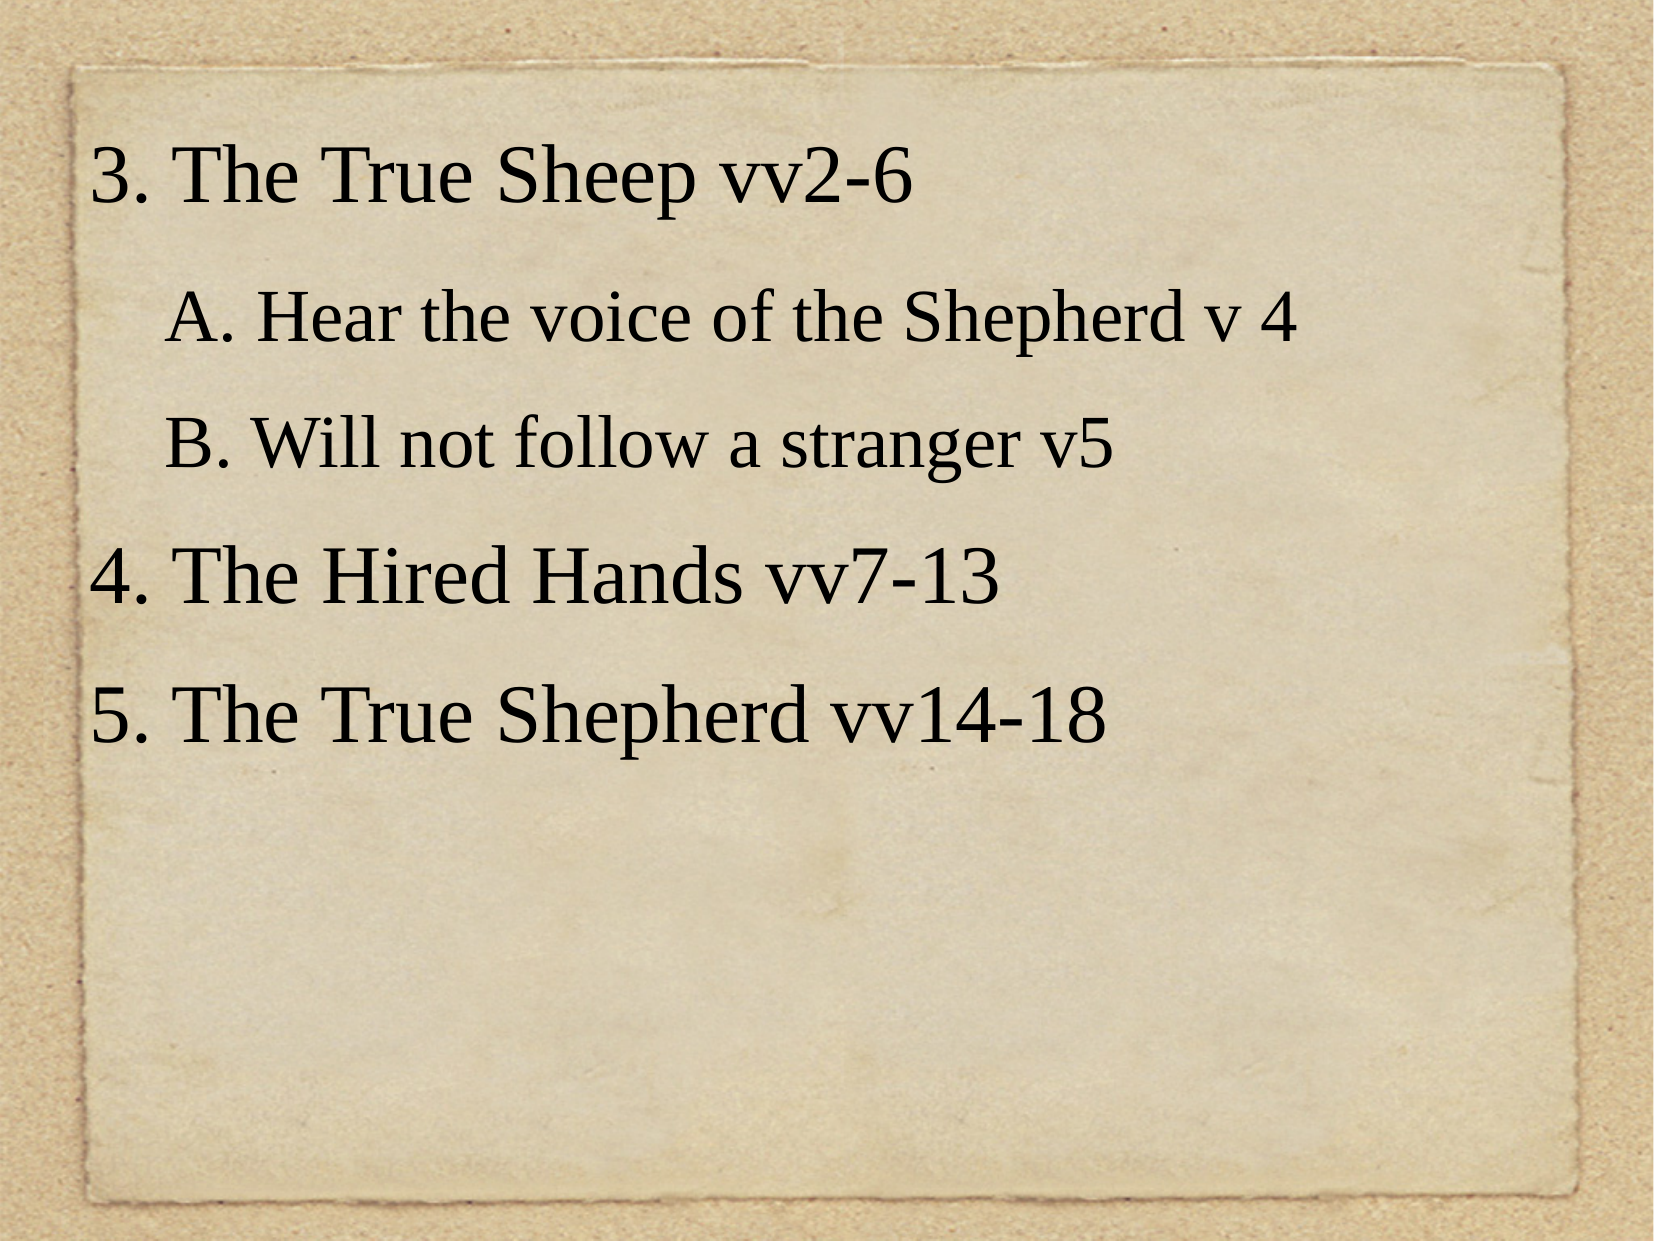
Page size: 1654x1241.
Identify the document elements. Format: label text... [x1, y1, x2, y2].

picture [0, 0, 1654, 1241]
text_box 3. The True Sheep vv2-6 A. Hear the voice of the Shepherd v 4 B. Will not follow a stranger v5 4. The Hired Hands vv7-13 5. The True Shepherd vv14-18 [75, 75, 1576, 1201]
